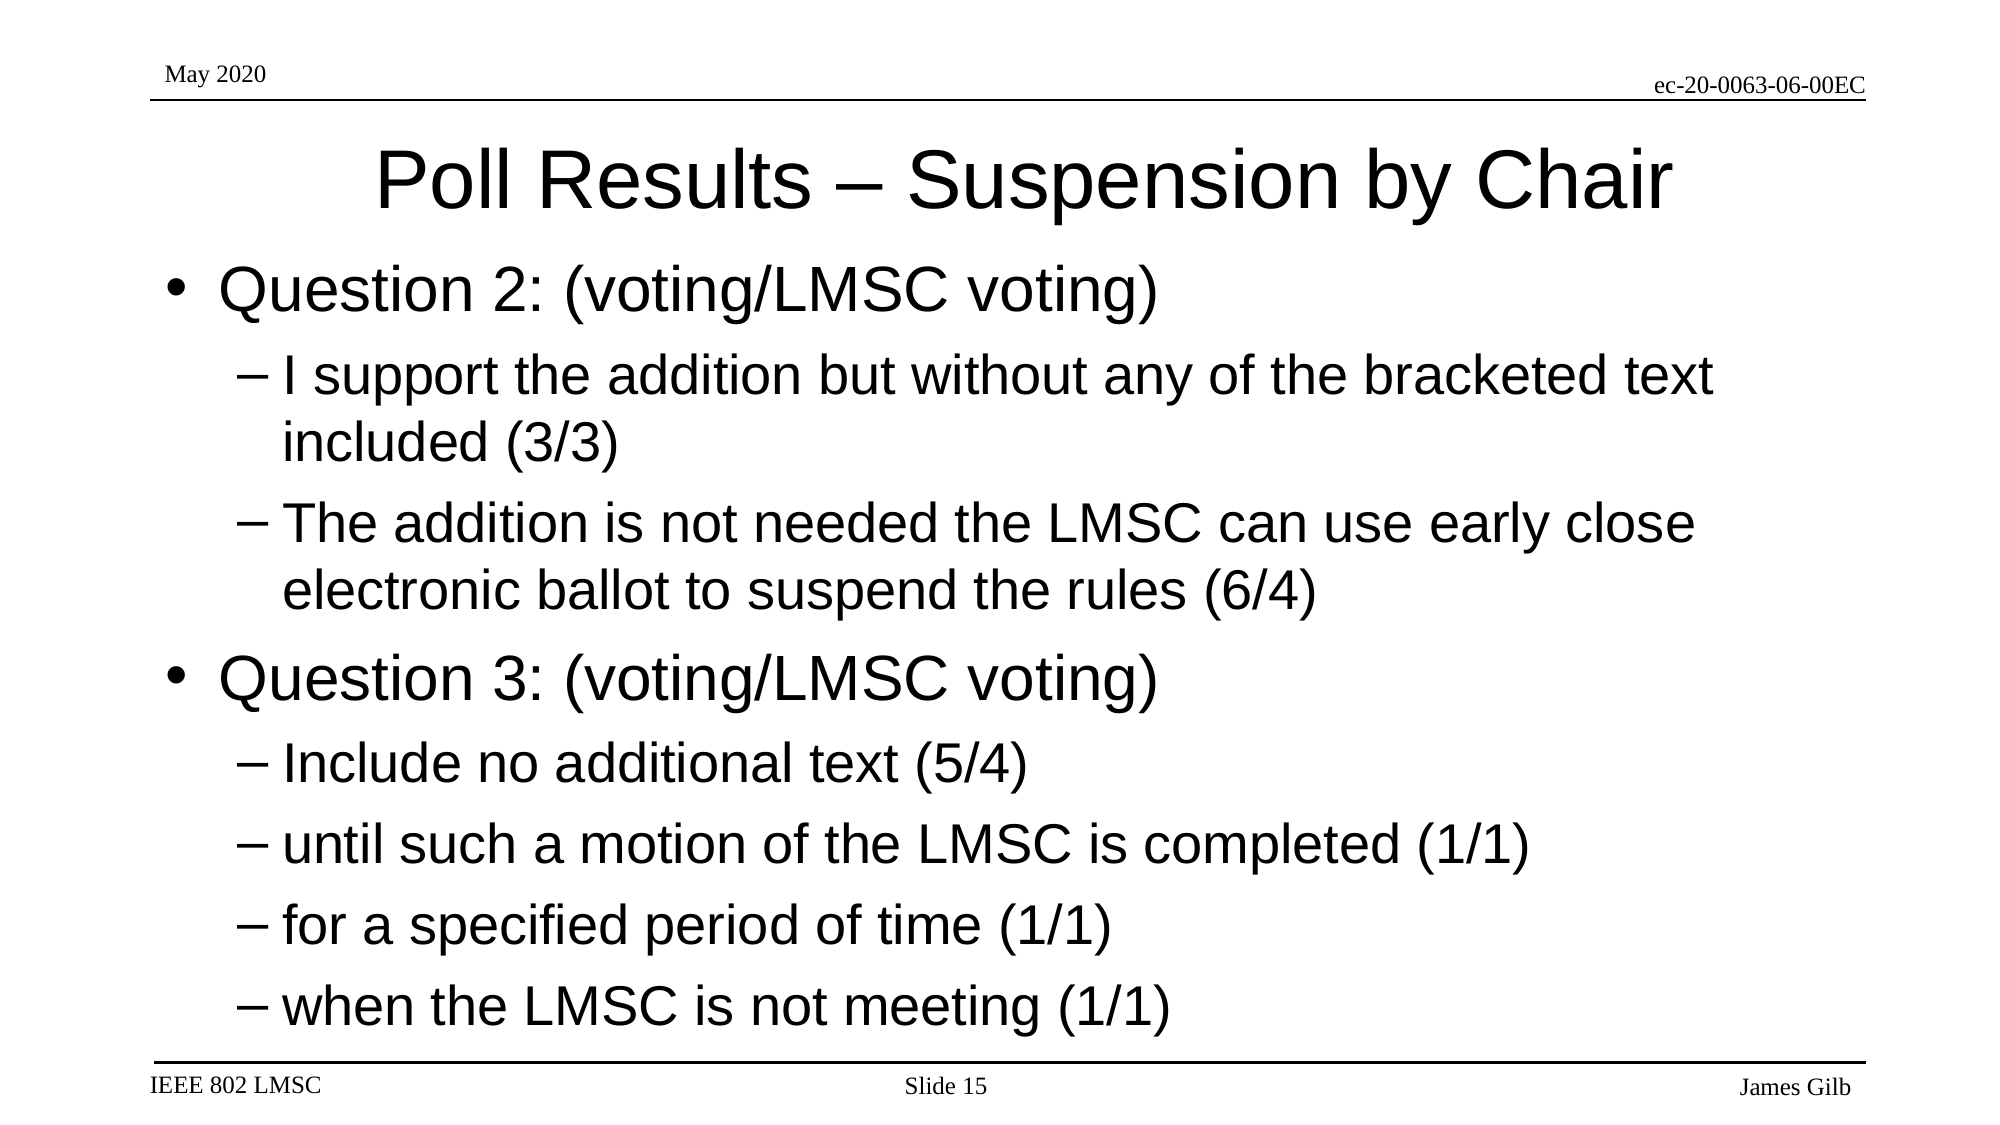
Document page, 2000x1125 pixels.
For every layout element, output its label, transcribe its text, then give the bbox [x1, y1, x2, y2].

title Poll Results – Suspension by Chair [149, 112, 1900, 238]
list Question 2: (voting/LMSC voting) I support the addition but without any of the bracketed text included (3/3) The addition is not needed the LMSC can use early close electronic ballot to suspend the rules (6/4) Question 3: (voting/LMSC voting) Include no additional text (5/4) until such a motion of the LMSC is completed (1/1) for a specified period of time (1/1) when the LMSC is not meeting (1/1) [149, 239, 1900, 1051]
